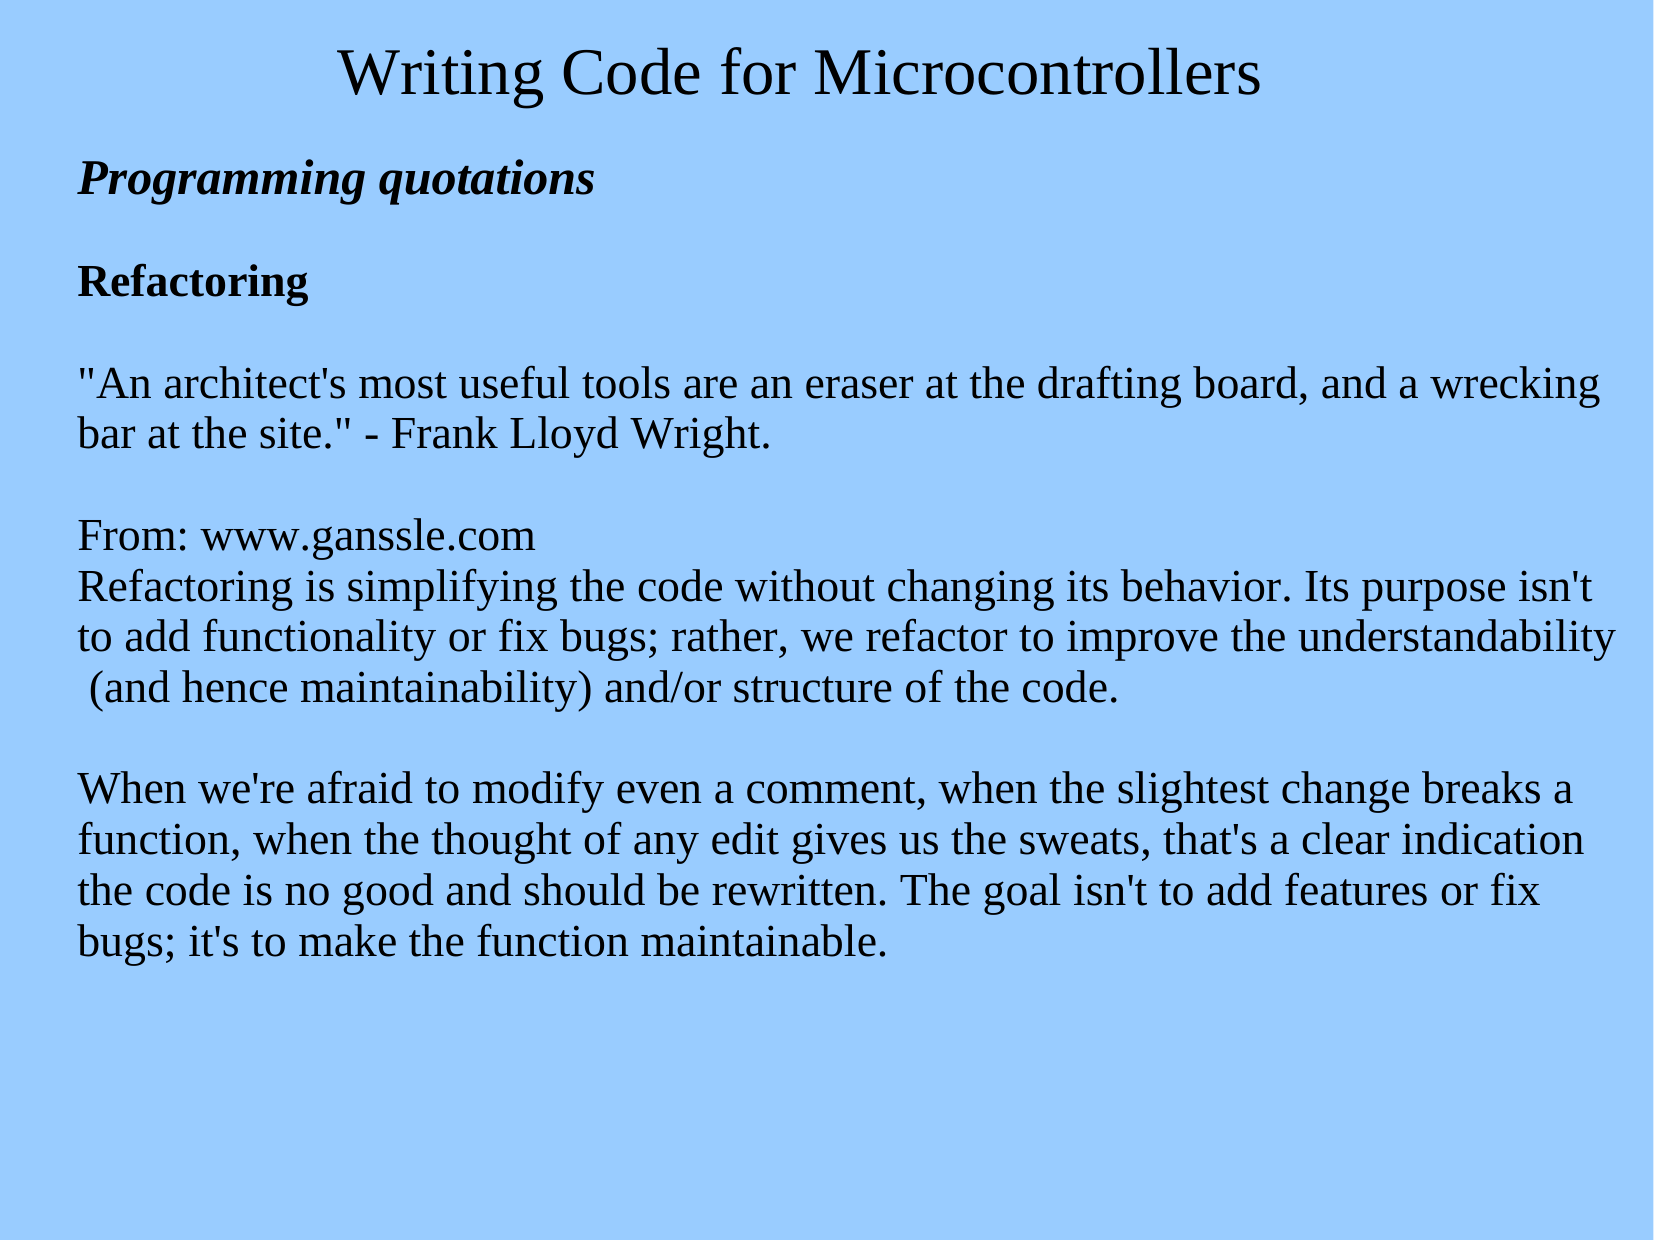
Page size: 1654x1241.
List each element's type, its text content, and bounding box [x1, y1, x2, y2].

text_box Writing Code for Microcontrollers [337, 35, 1265, 110]
text_box [977, 533, 1419, 1020]
text_box Programming quotations Refactoring "An architect's most useful tools are an eraser at the drafting board, and a wrecking bar at the site." - Frank Lloyd Wright. From: www.ganssle.com Refactoring is simplifying the code without changing its behavior. Its purpose isn't to add functionality or fix bugs; rather, we refactor to improve the understandability (and hence maintainability) and/or structure of the code. When we're afraid to modify even a comment, when the slightest change breaks a function, when the thought of any edit gives us the sweats, that's a clear indication the code is no good and should be rewritten. The goal isn't to add features or fix bugs; it's to make the function maintainable. [77, 150, 1618, 1241]
